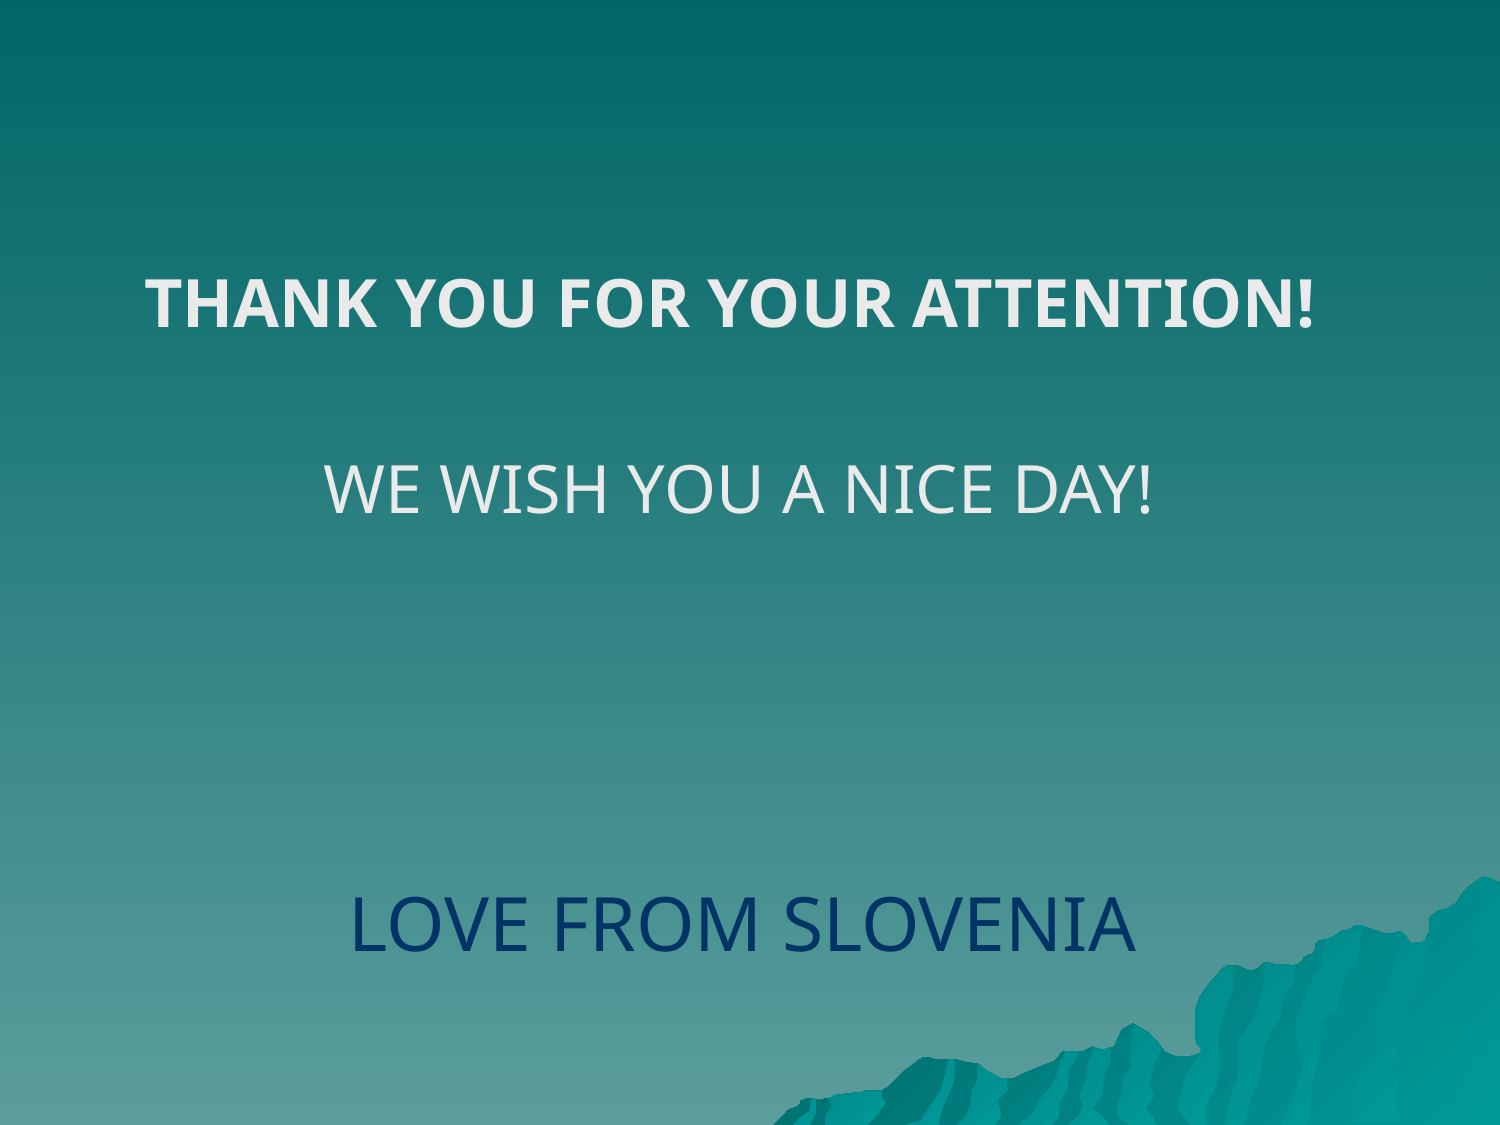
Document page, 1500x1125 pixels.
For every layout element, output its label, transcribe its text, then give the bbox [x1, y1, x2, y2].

text_box LOVE FROM SLOVENIA [312, 869, 1173, 975]
list THANK YOU FOR YOUR ATTENTION! WE WISH YOU A NICE DAY! [53, 66, 1425, 811]
